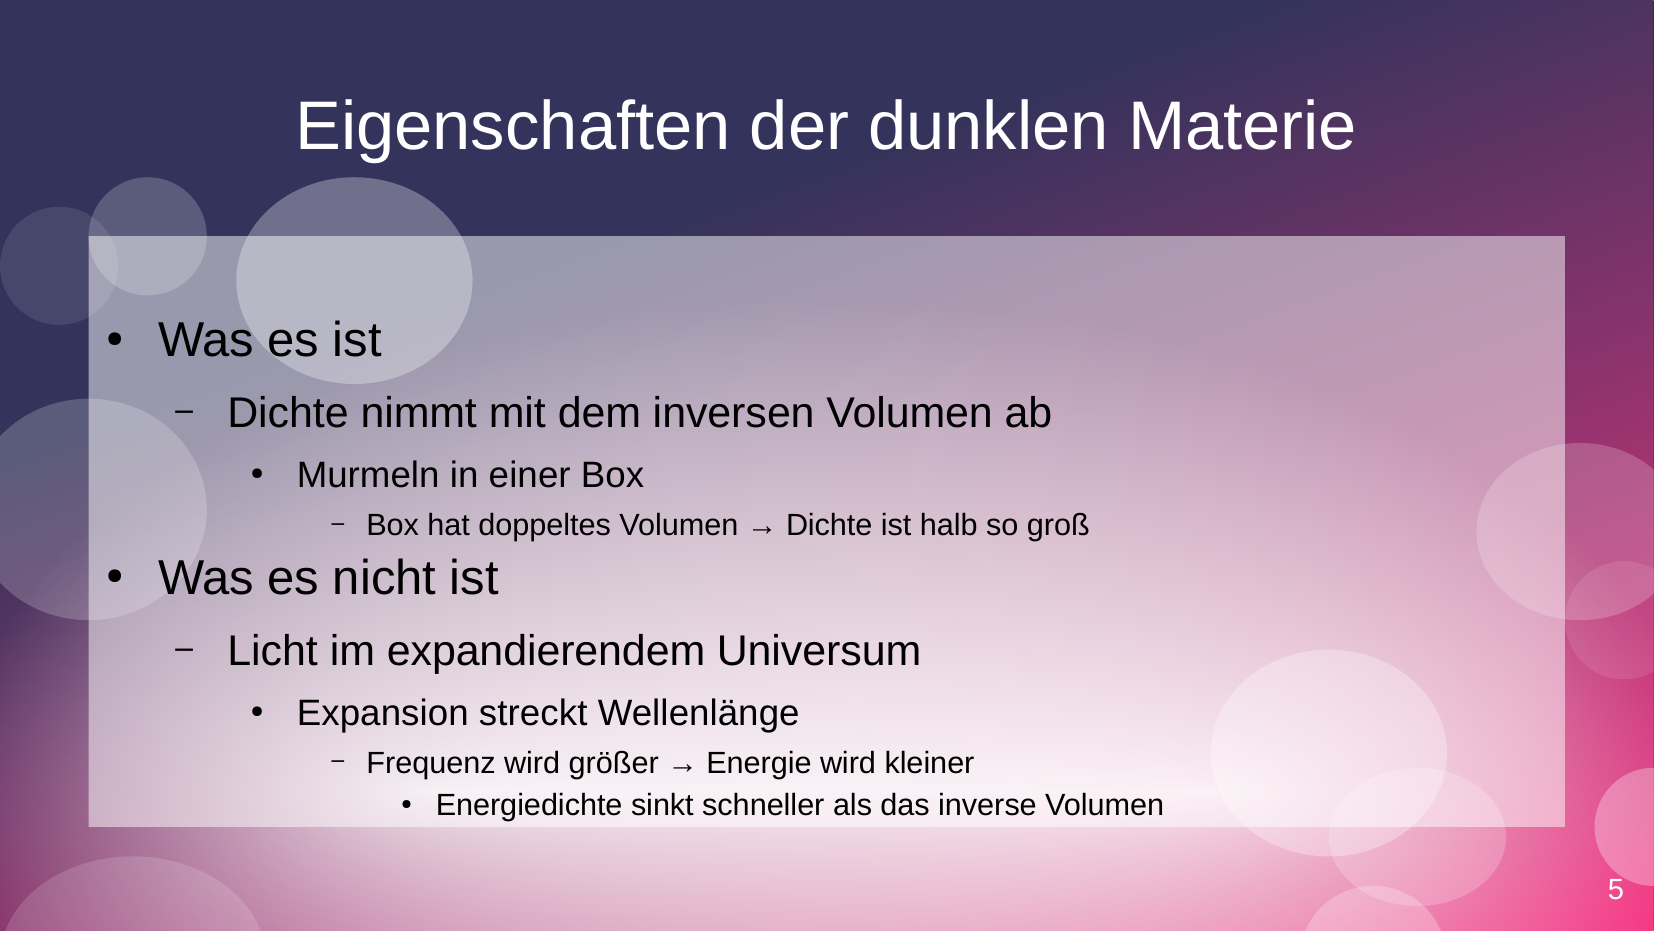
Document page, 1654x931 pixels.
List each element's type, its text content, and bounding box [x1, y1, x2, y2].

list Was es ist Dichte nimmt mit dem inversen Volumen ab Murmeln in einer Box Box hat doppeltes Volumen → Dichte ist halb so groß Was es nicht ist Licht im expandierendem Universum Expansion streckt Wellenlänge Frequenz wird größer → Energie wird kleiner Energiedichte sinkt schneller als das inverse Volumen [88, 236, 1565, 827]
title Eigenschaften der dunklen Materie [88, 44, 1565, 207]
